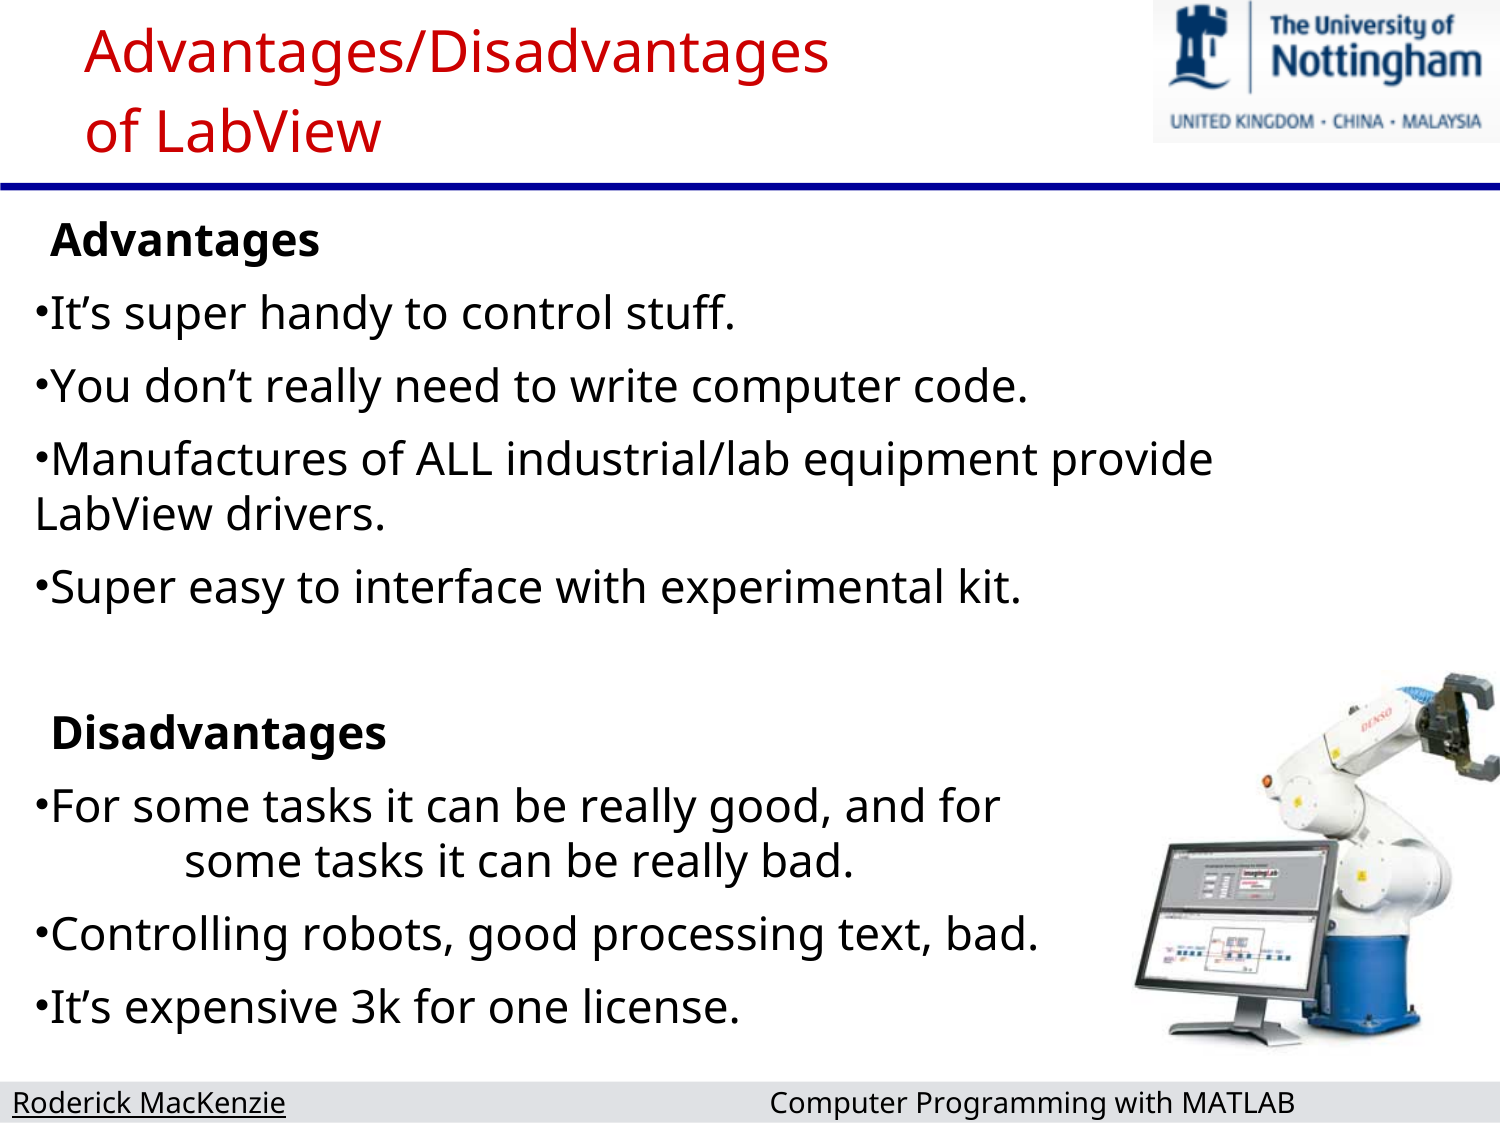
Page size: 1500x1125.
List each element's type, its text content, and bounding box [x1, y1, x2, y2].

title Advantages/Disadvantages of LabView [69, 14, 1308, 166]
text_box Advantages It’s super handy to control stuff. You don’t really need to write computer code. Manufactures of ALL industrial/lab equipment provide LabView drivers. Super easy to interface with experimental kit. Disadvantages For some tasks it can be really good, and for some tasks it can be really bad. Controlling robots, good processing text, bad. It’s expensive 3k for one license. [19, 202, 1389, 1040]
picture [1131, 670, 1500, 1061]
picture [1153, 0, 1500, 143]
